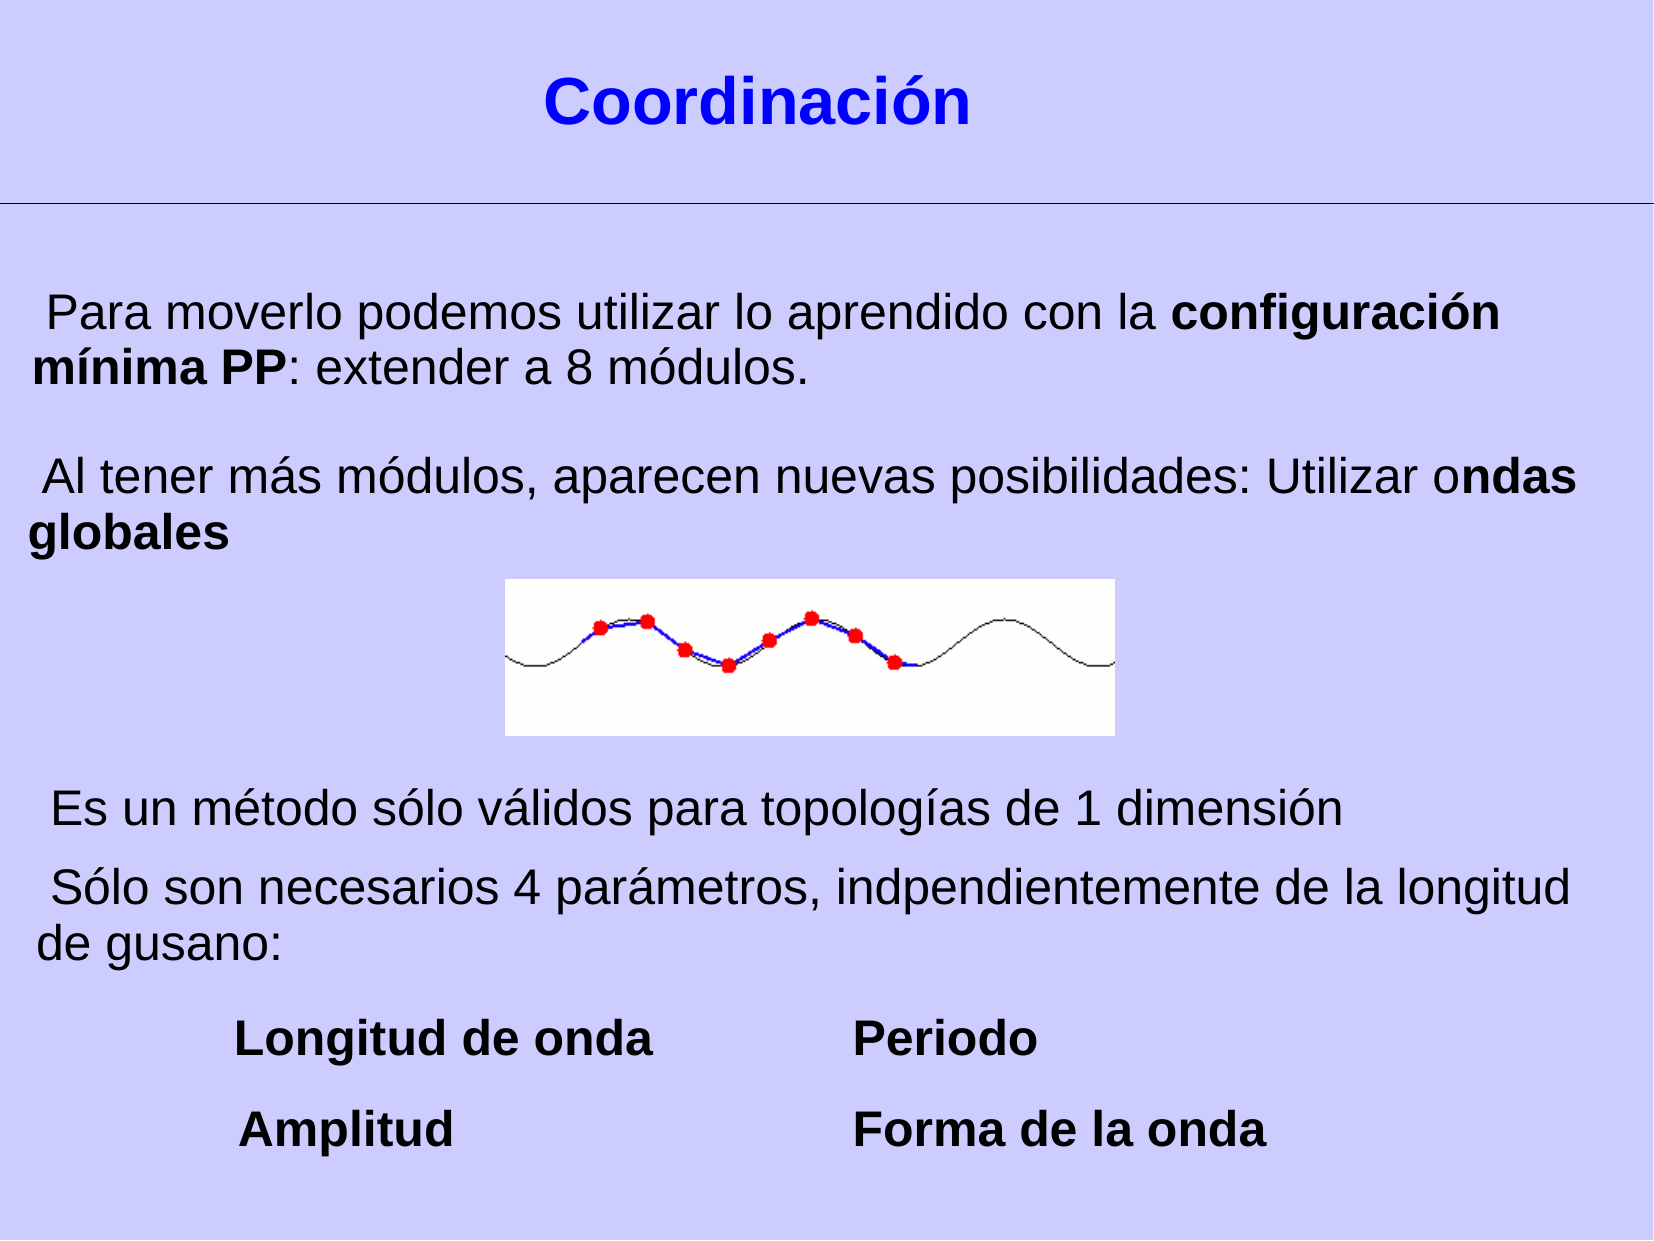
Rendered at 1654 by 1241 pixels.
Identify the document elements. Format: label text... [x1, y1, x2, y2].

text_box Longitud de onda [198, 1010, 804, 1067]
text_box Amplitud [202, 1100, 808, 1157]
text_box Periodo [817, 1010, 1423, 1067]
text_box Forma de la onda [817, 1100, 1312, 1157]
title Coordinación [120, 0, 1396, 191]
text_box Al tener más módulos, aparecen nuevas posibilidades: Utilizar ondas globales [27, 448, 1630, 587]
picture [505, 587, 1115, 736]
text_box Para moverlo podemos utilizar lo aprendido con la configuración mínima PP: extender a 8 módulos. [31, 283, 1634, 422]
text_box Es un método sólo válidos para topologías de 1 dimensión Sólo son necesarios 4 parámetros, indpendientemente de la longitud de gusano: [36, 780, 1617, 972]
